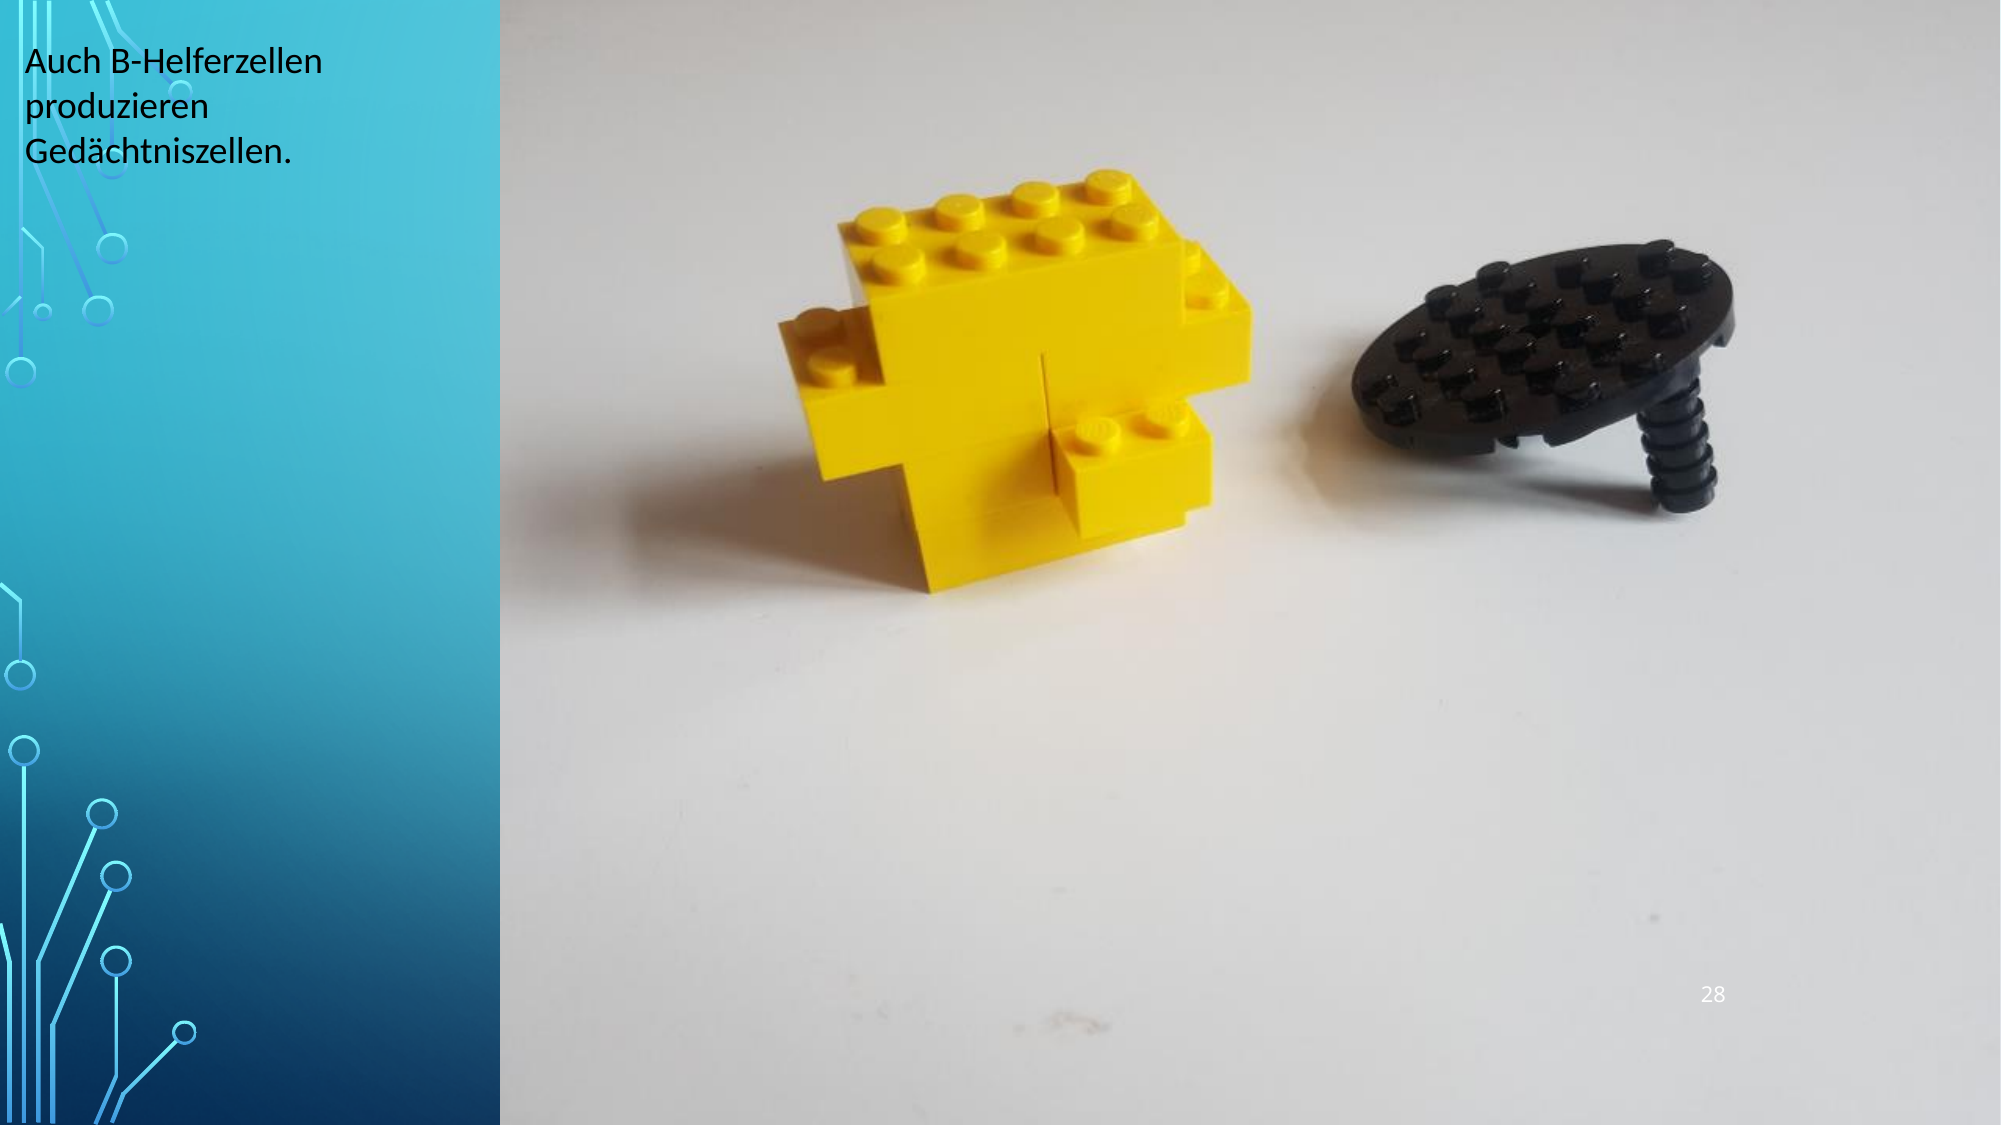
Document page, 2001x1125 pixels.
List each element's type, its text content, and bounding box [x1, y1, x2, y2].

text_box [1685, 965, 1813, 1025]
text_box Auch B-Helferzellen produzieren Gedächtniszellen. [9, 28, 468, 181]
picture [500, 0, 2000, 1125]
